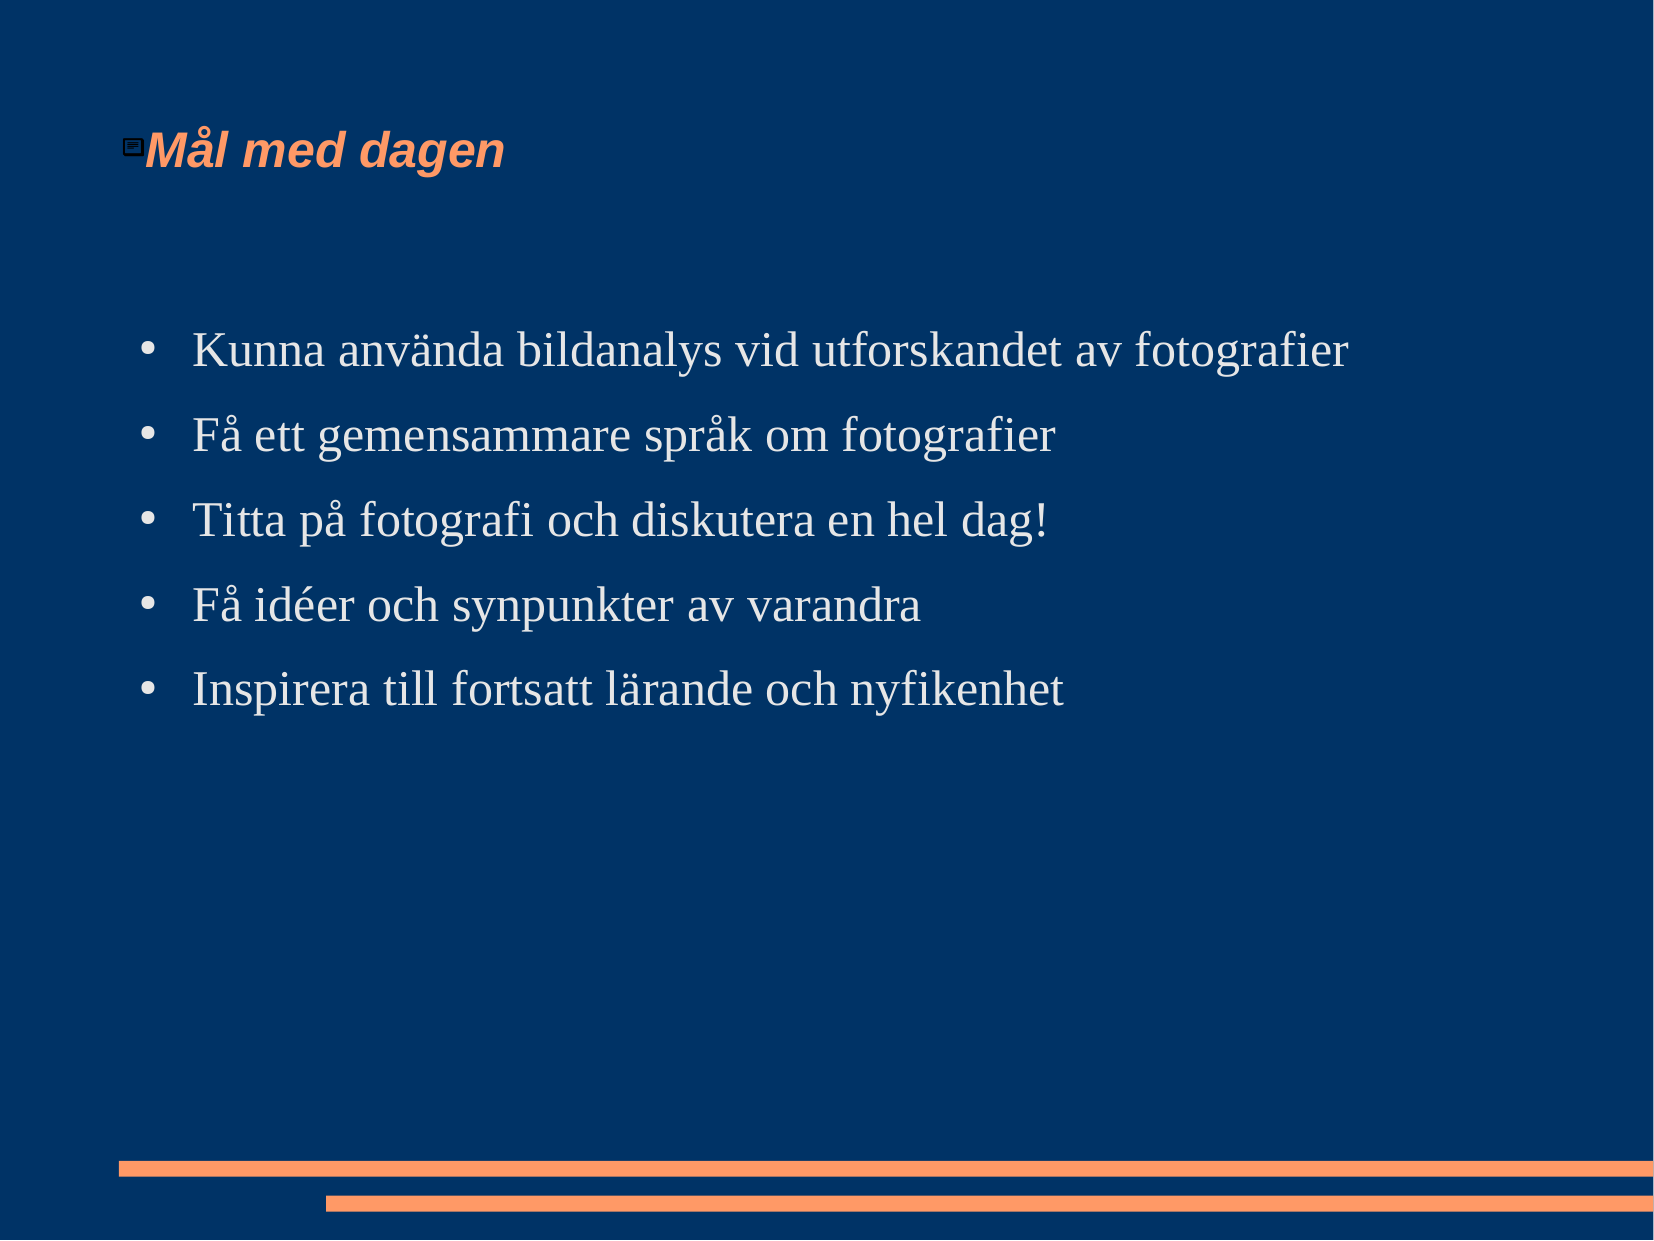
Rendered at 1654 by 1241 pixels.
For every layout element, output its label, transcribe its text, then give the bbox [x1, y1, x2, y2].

list Kunna använda bildanalys vid utforskandet av fotografier Få ett gemensammare språk om fotografier Titta på fotografi och diskutera en hel dag! Få idéer och synpunkter av varandra Inspirera till fortsatt lärande och nyfikenhet [121, 322, 1561, 1132]
title Mål med dagen [121, 46, 1534, 254]
